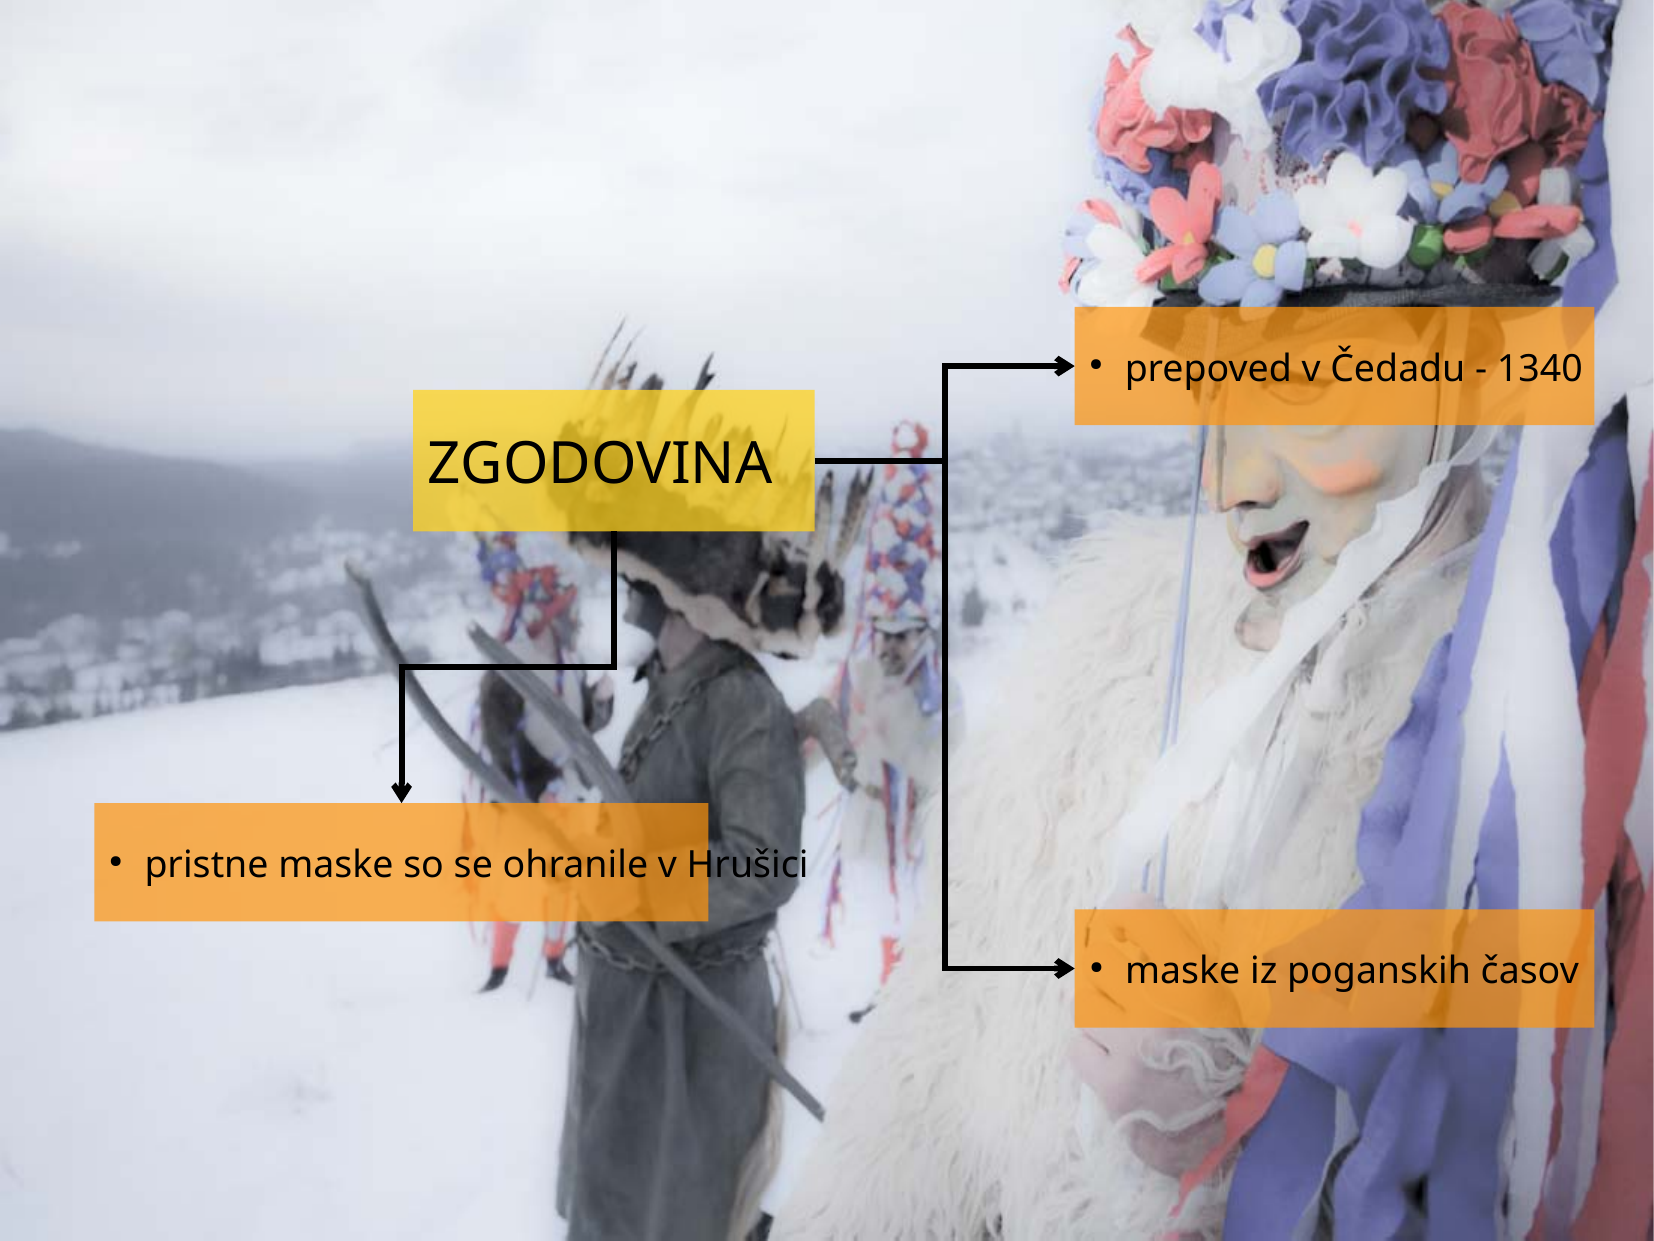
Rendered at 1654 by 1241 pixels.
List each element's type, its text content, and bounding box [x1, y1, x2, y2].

text_box prepoved v Čedadu - 1340 [1074, 306, 1595, 426]
text_box ZGODOVINA [413, 389, 815, 532]
text_box maske iz poganskih časov [1074, 909, 1595, 1028]
picture [0, 0, 1654, 1241]
text_box pristne maske so se ohranile v Hrušici [94, 803, 709, 922]
